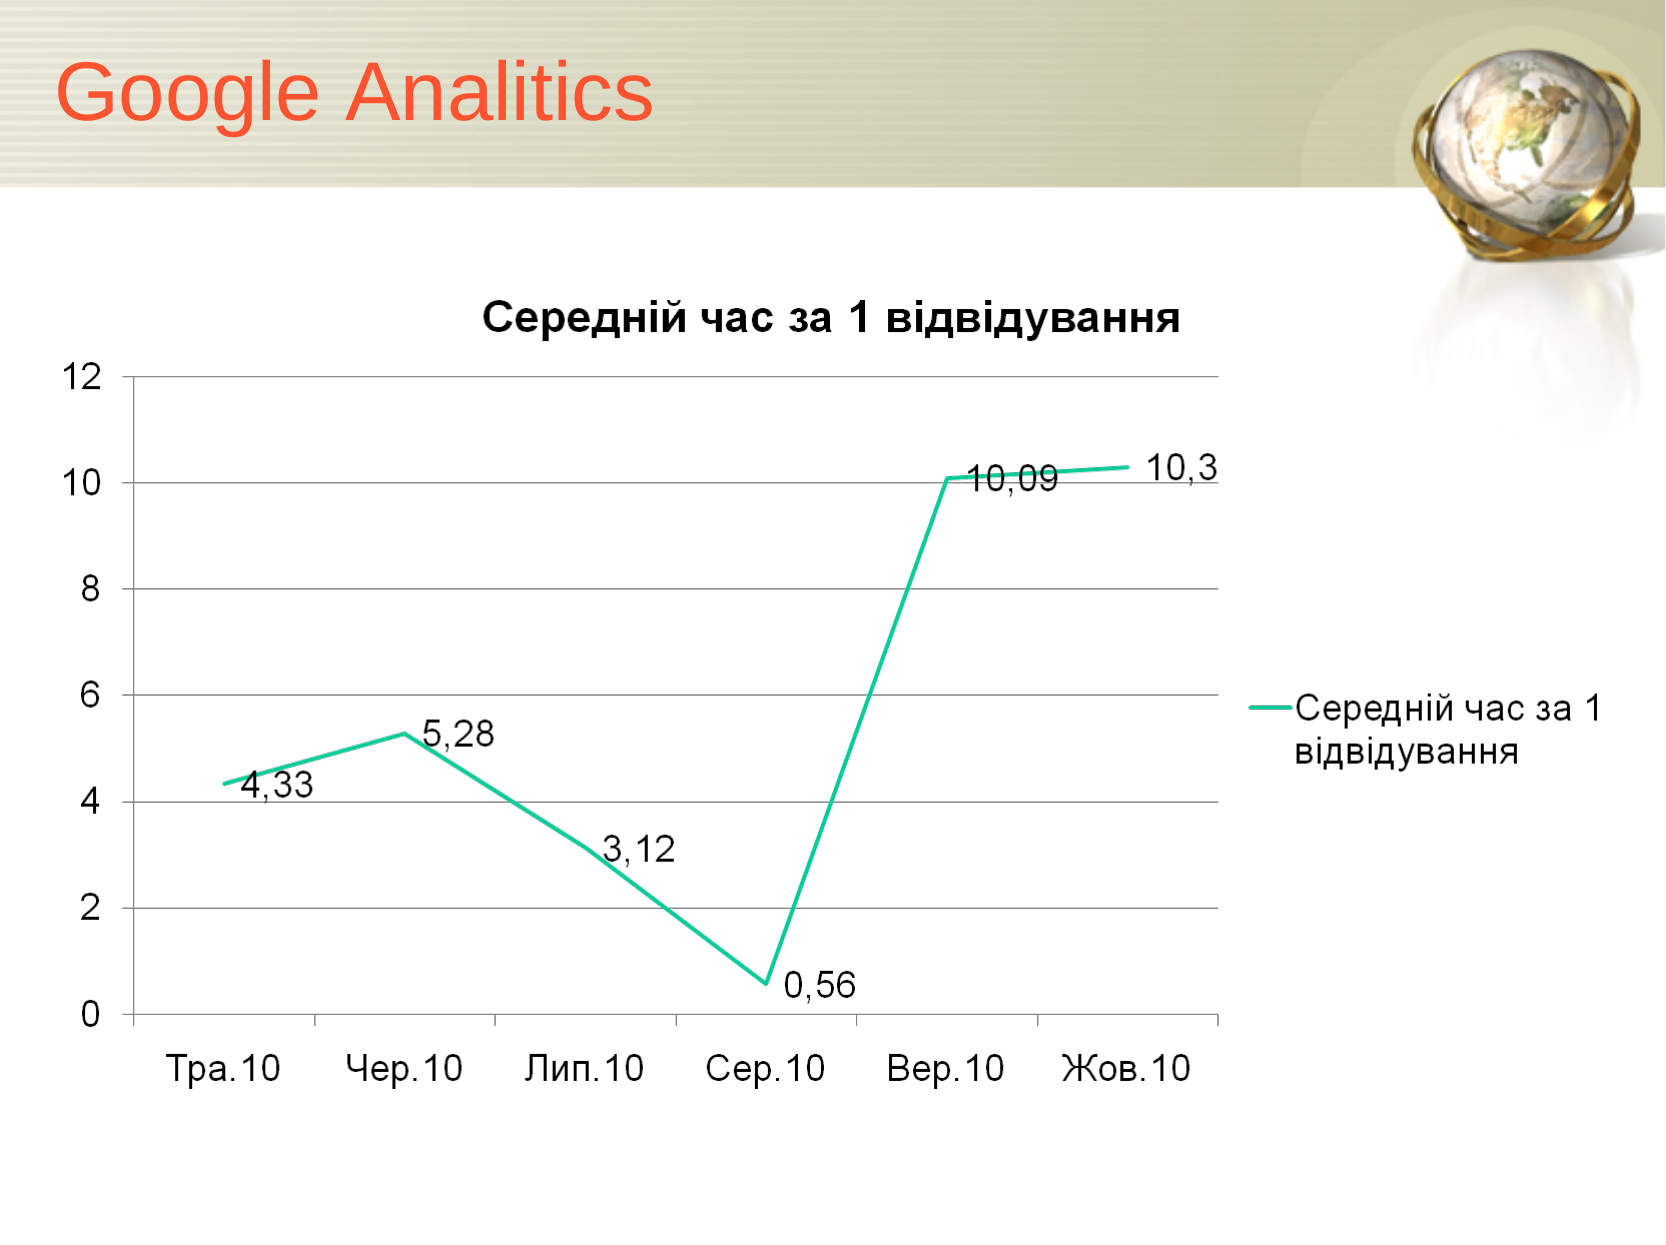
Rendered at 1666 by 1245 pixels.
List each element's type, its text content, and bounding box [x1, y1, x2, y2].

title Google Analitics [37, 12, 1388, 163]
text_box [37, 275, 1626, 1113]
picture [0, 0, 1666, 1245]
